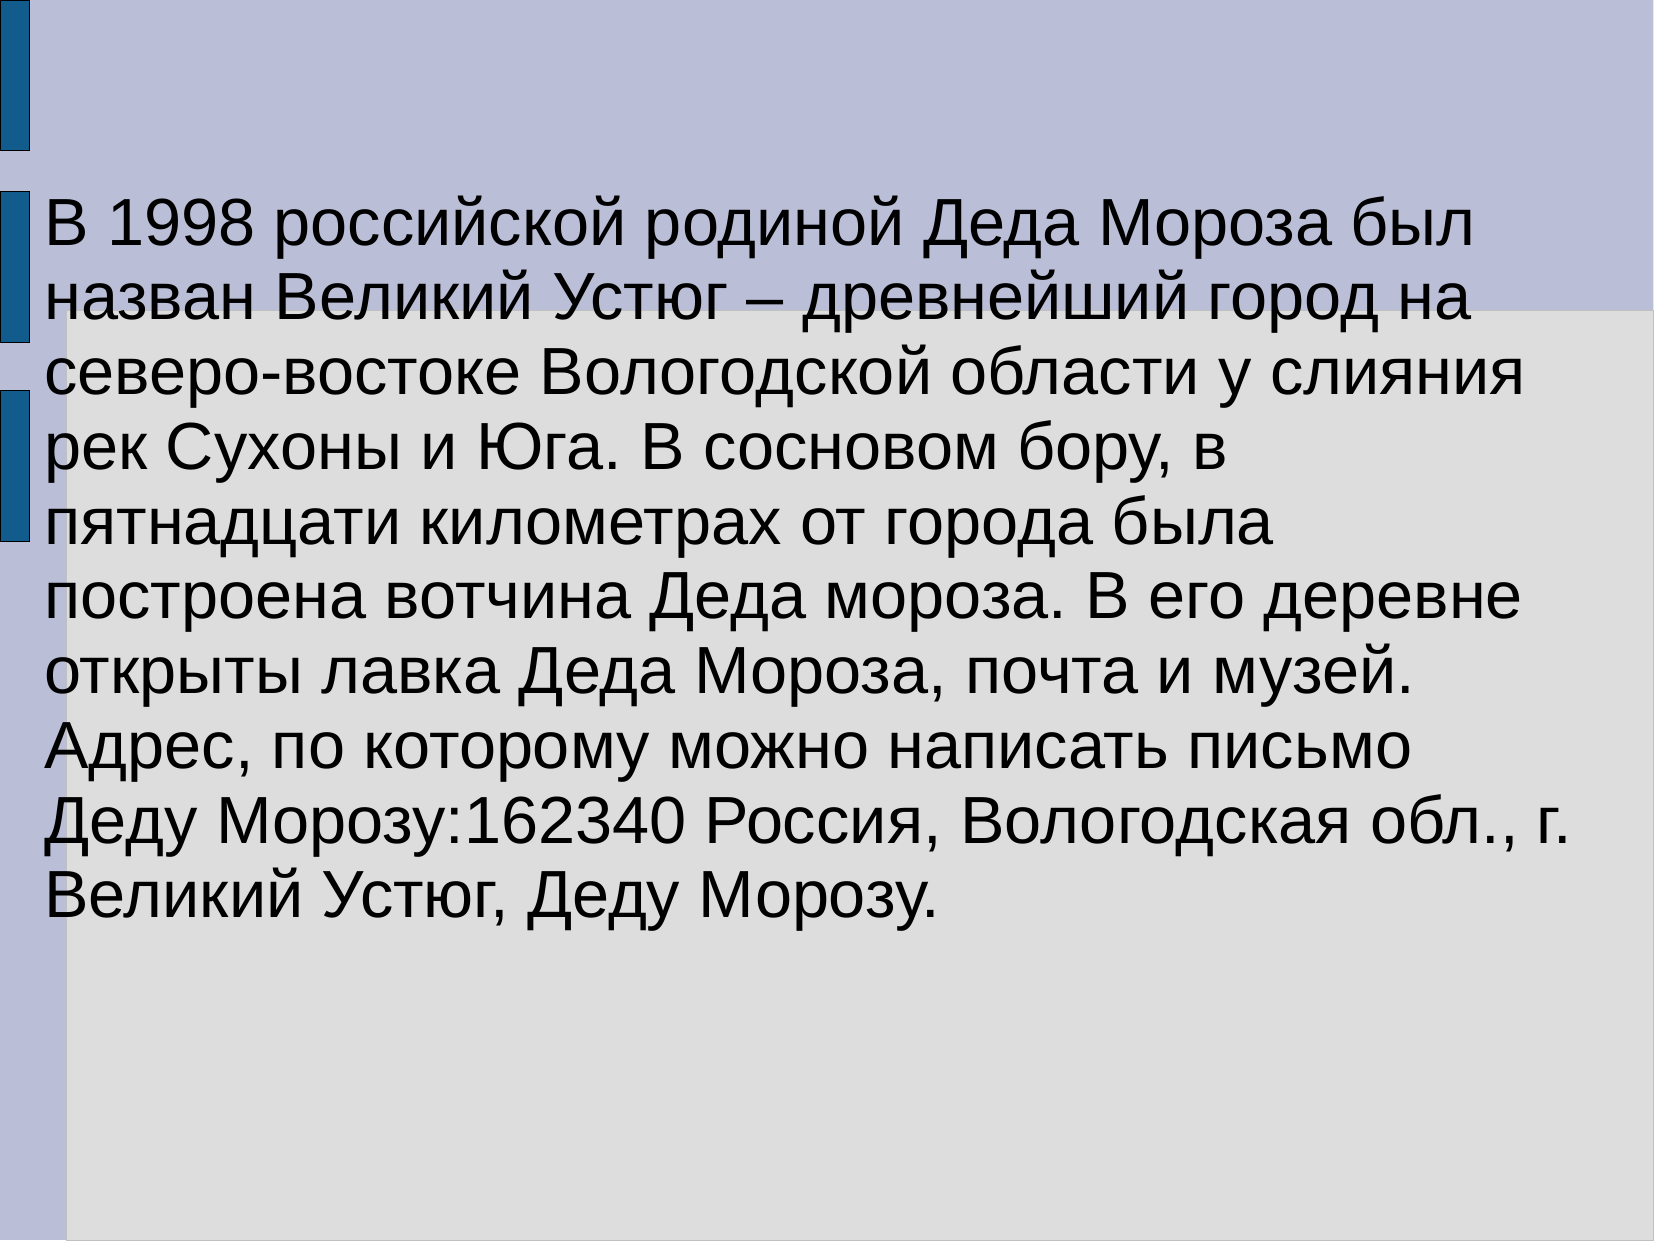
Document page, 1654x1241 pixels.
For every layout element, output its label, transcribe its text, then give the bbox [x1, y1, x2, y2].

text_box В 1998 российской родиной Деда Мороза был назван Великий Устюг – древнейший город на северо-востоке Вологодской области у слияния рек Сухоны и Юга. В сосновом бору, в пятнадцати километрах от города была построена вотчина Деда мороза. В его деревне открыты лавка Деда Мороза, почта и музей. Адрес, по которому можно написать письмо Деду Морозу:162340 Россия, Вологодская обл., г. Великий Устюг, Деду Морозу. [29, 177, 1595, 940]
